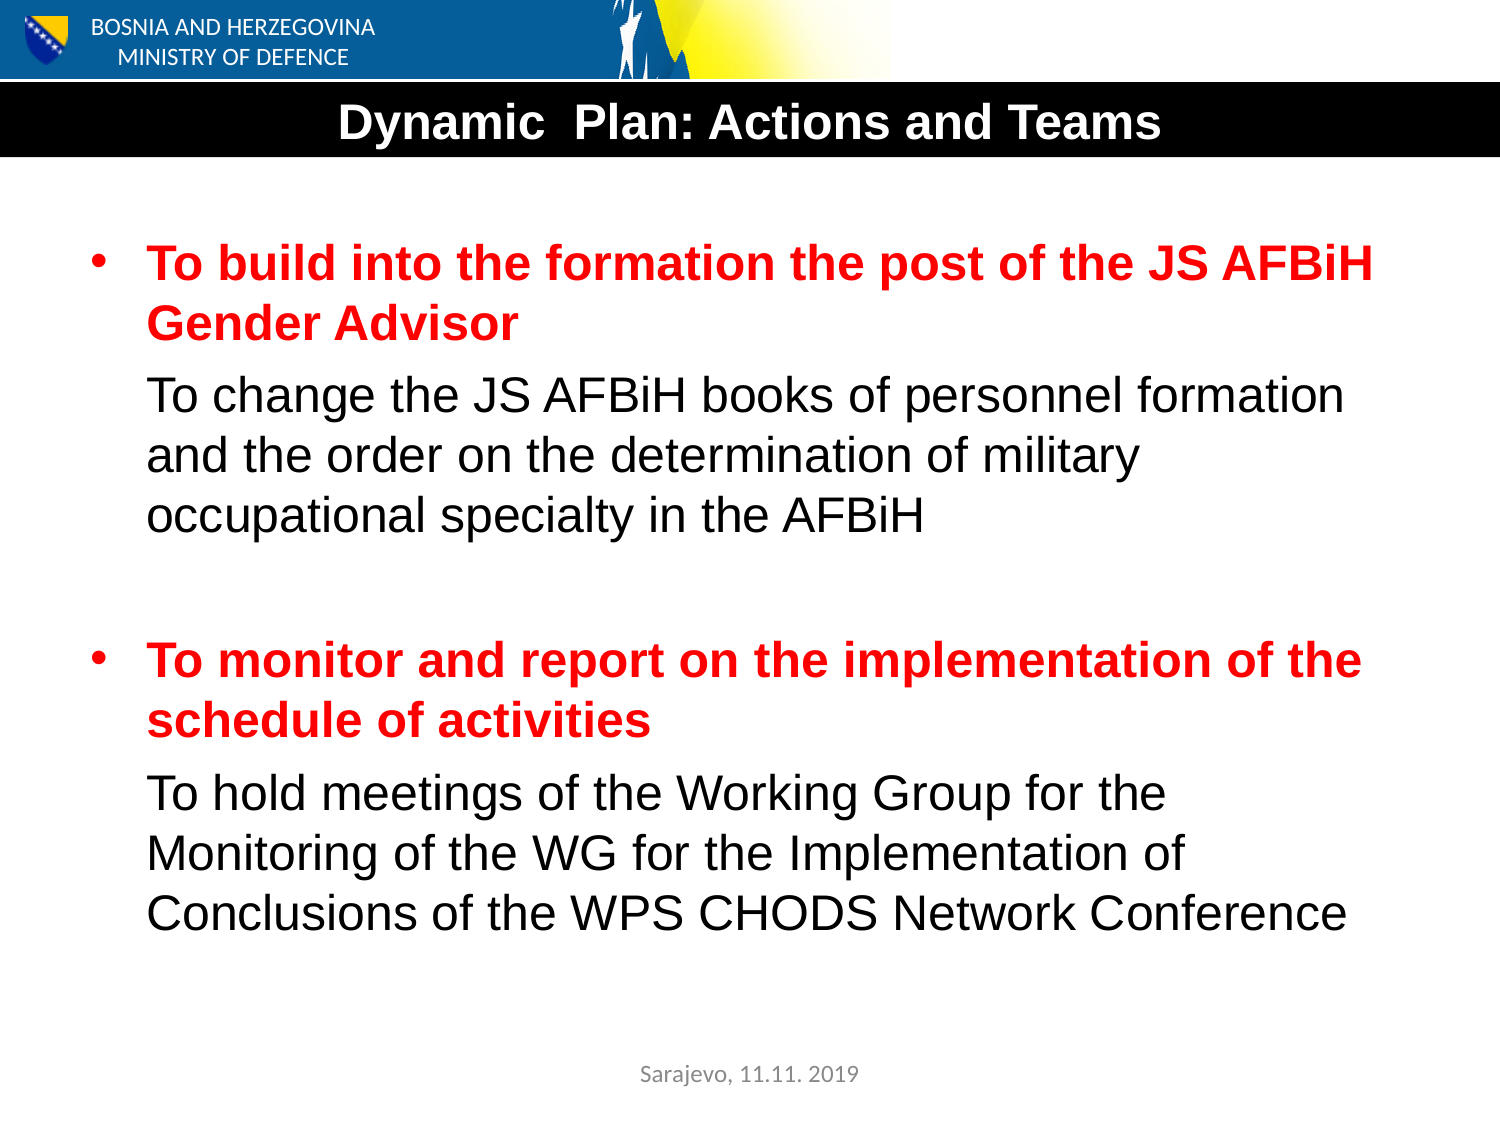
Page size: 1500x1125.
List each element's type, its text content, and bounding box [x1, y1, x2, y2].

list To build into the formation the post of the JS AFBiH Gender Advisor To change the JS AFBiH books of personnel formation and the order on the determination of military occupational specialty in the AFBiH To monitor and report on the implementation of the schedule of activities To hold meetings of the Working Group for the Monitoring of the WG for the Implementation of Conclusions of the WPS CHODS Network Conference [75, 222, 1426, 966]
picture [0, 0, 1500, 79]
title Dynamic Plan: Actions and Teams [0, 82, 1500, 158]
text_box Sarajevo, 11.11. 2019 [512, 1042, 988, 1103]
